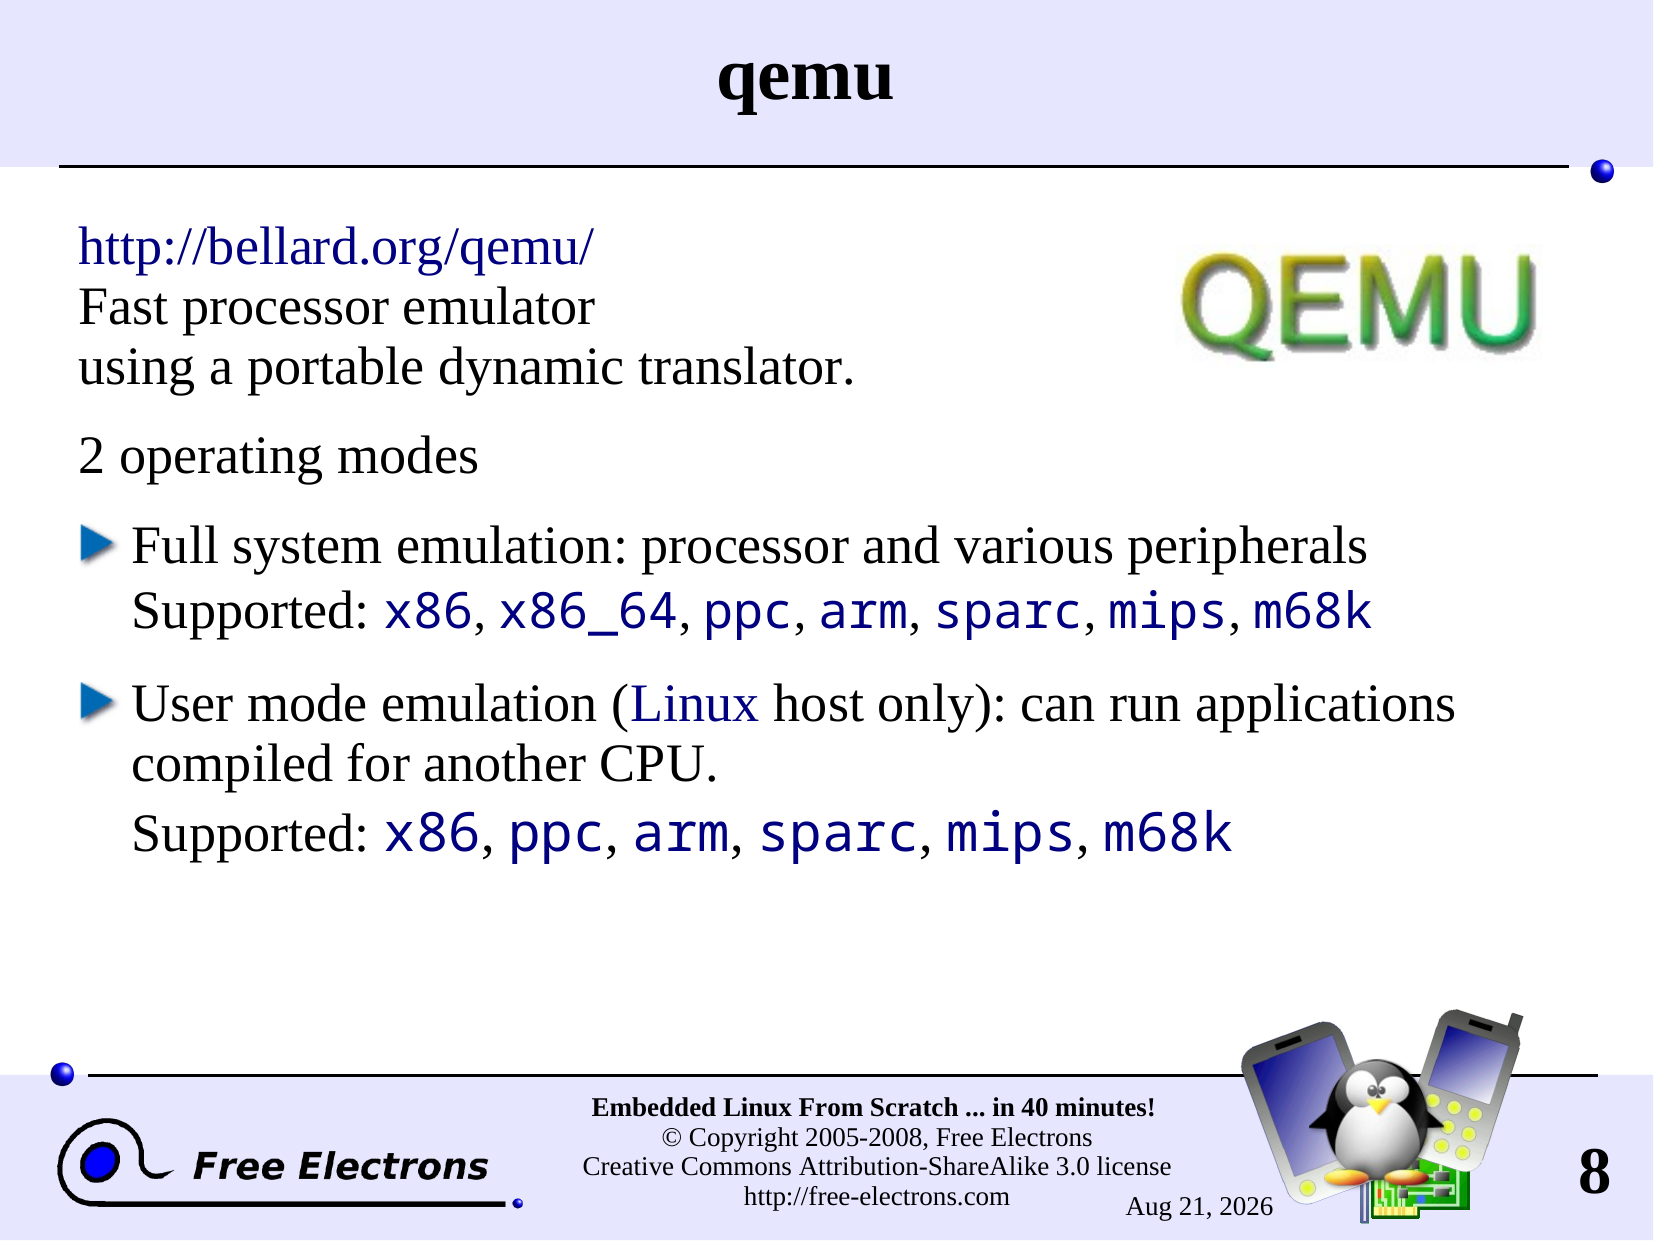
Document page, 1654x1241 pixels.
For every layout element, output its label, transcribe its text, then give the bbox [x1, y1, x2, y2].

title qemu [60, 25, 1551, 124]
picture [50, 1107, 527, 1216]
picture [1225, 1013, 1538, 1241]
picture [1175, 244, 1551, 368]
list http://bellard.org/qemu/ Fast processor emulator using a portable dynamic translator. 2 operating modes Full system emulation: processor and various peripherals Supported: x86, x86_64, ppc, arm, sparc, mips, m68k User mode emulation (Linux host only): can run applications compiled for another CPU. Supported: x86, ppc, arm, sparc, mips, m68k [60, 216, 1570, 1013]
